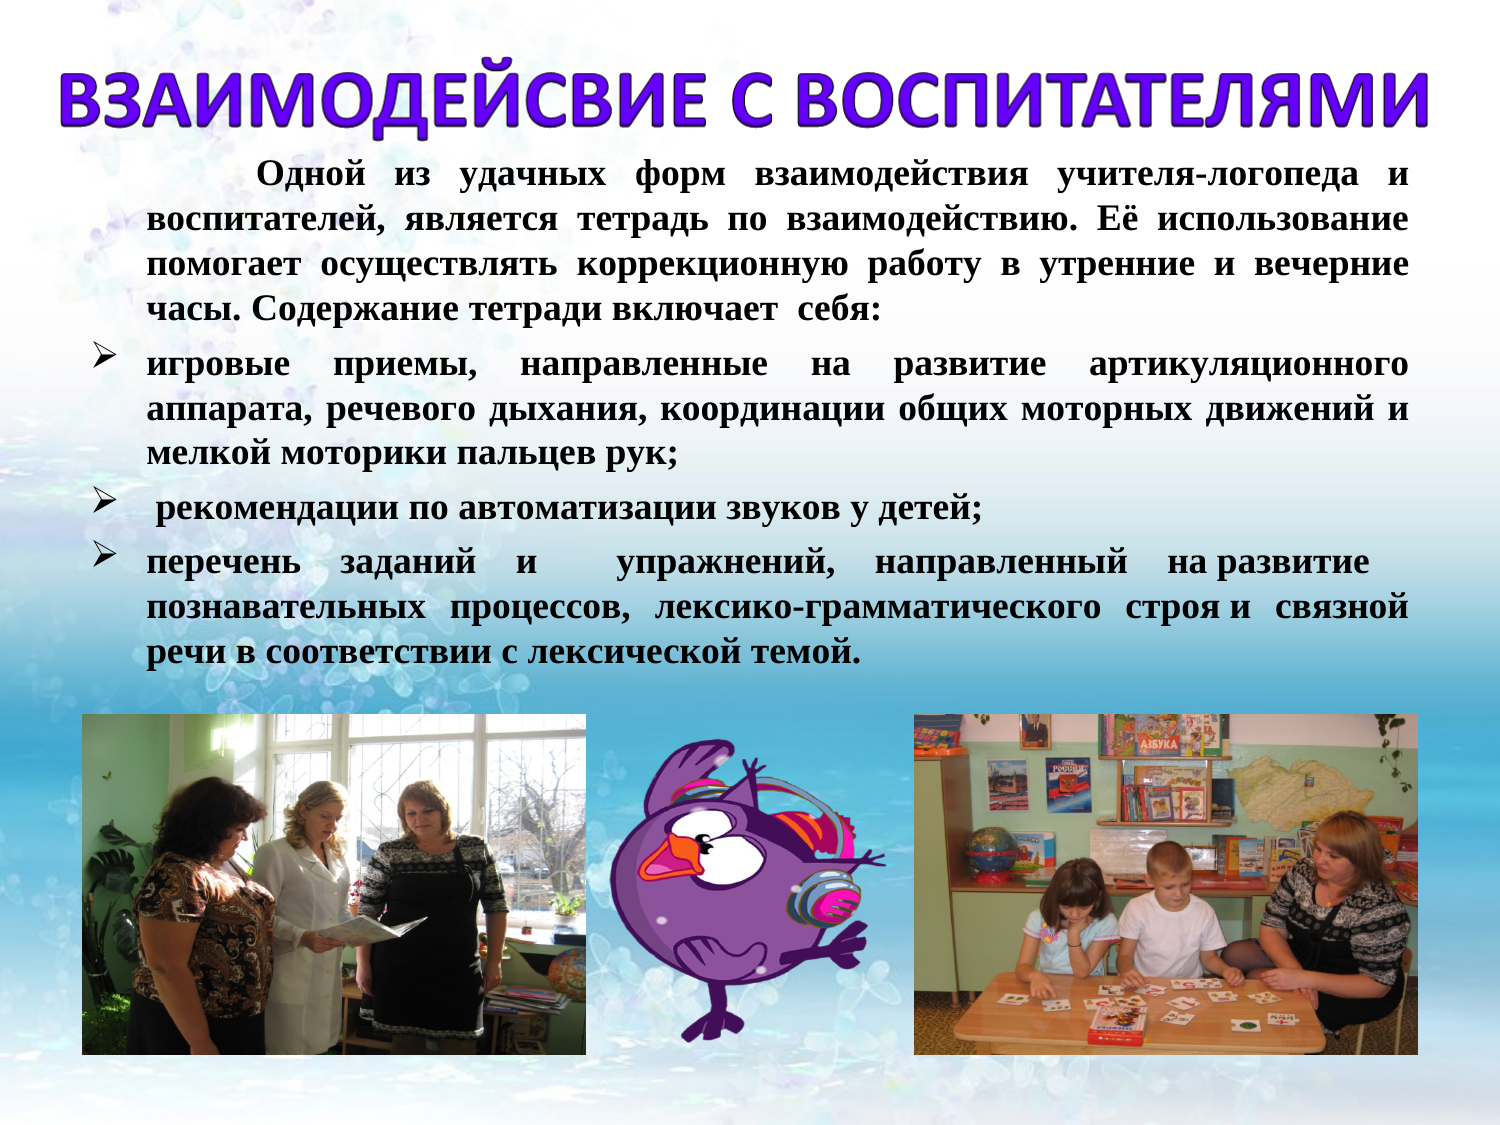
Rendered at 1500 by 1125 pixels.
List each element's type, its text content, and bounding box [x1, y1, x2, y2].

list Одной из удачных форм взаимодействия учителя-логопеда и воспитателей, является тетрадь по взаимодействию. Её использование помогает осуществлять коррекционную работу в утренние и вечерние часы. Содержание тетради включает себя: игровые приемы, направленные на развитие артикуляционного аппарата, речевого дыхания, координации общих моторных движений и мелкой моторики пальцев рук; рекомендации по автоматизации звуков у детей; перечень заданий и упражнений, направленный на развитие познавательных процессов, лексико-грамматического строя и связной речи в соответствии с лексической темой. [75, 140, 1426, 1005]
picture [0, 0, 1500, 1125]
